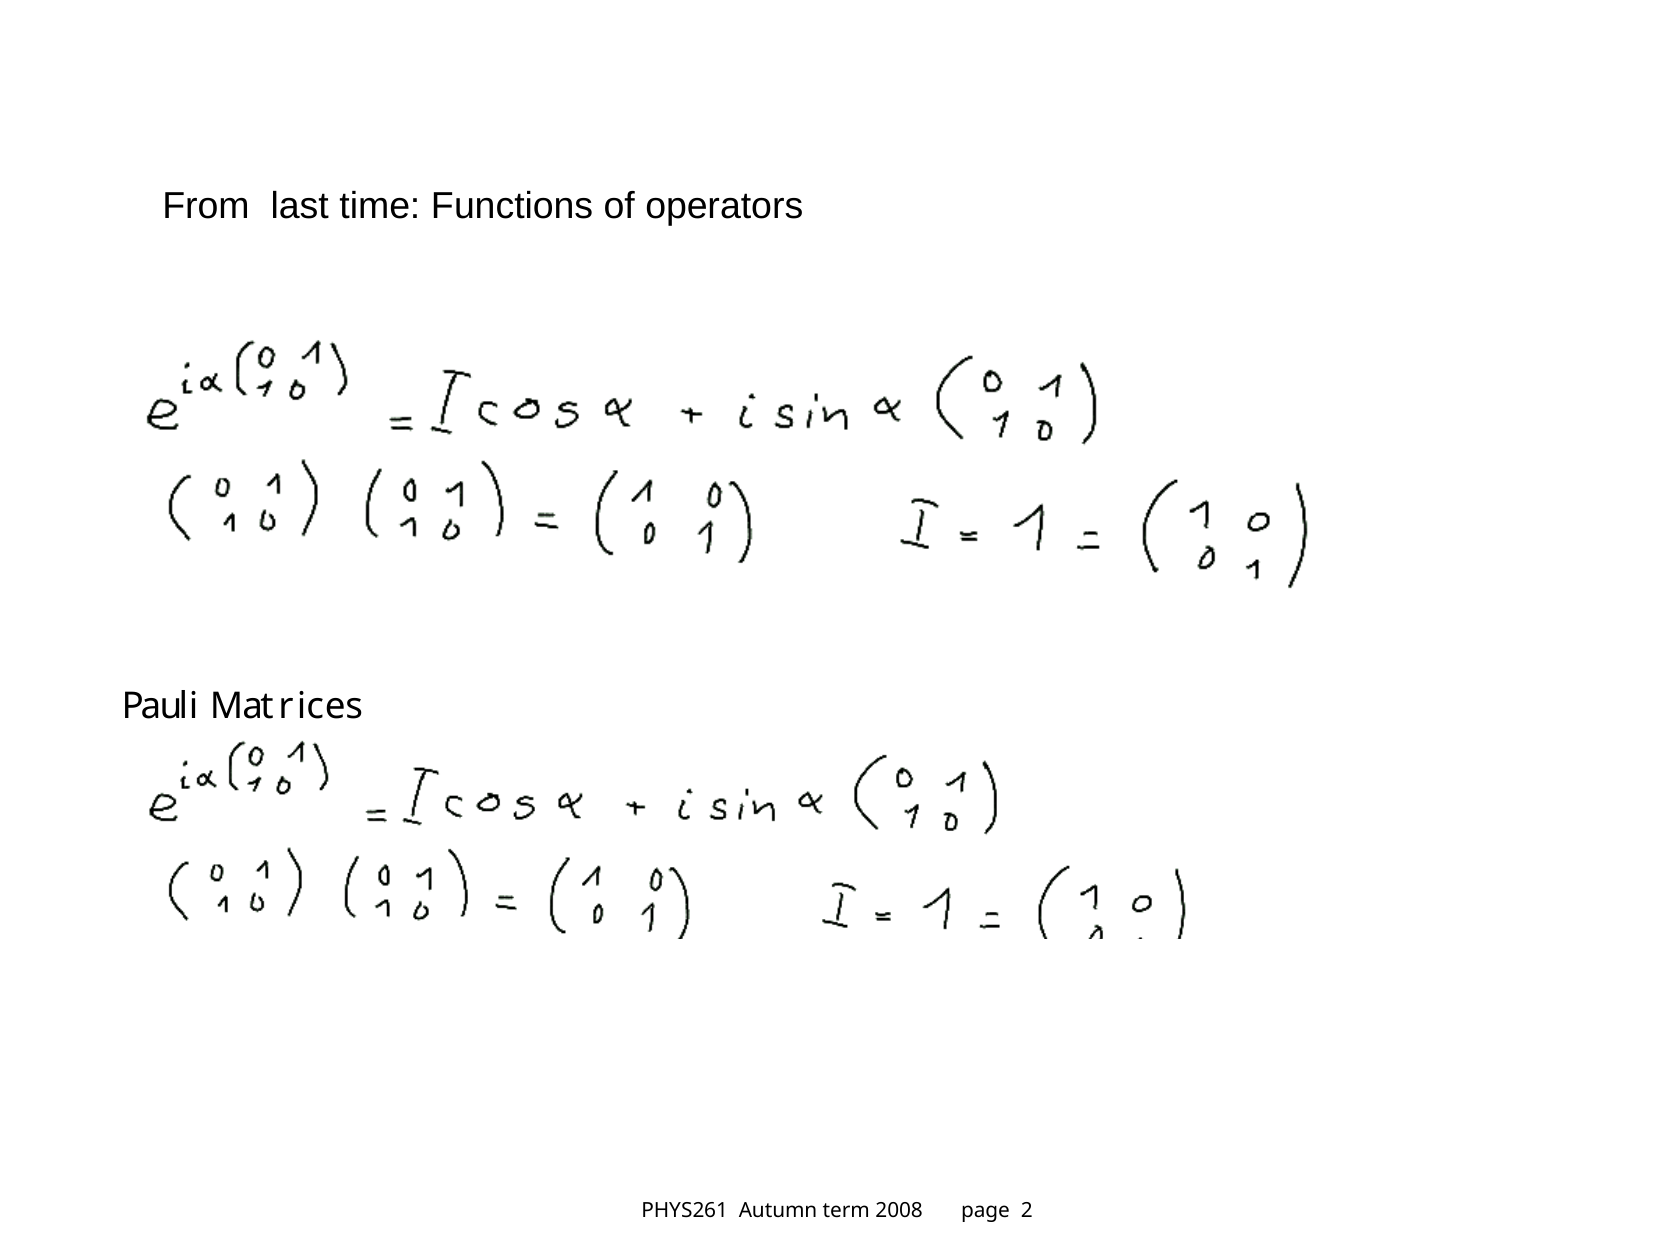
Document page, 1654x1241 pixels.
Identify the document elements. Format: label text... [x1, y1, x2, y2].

chart [119, 678, 1596, 939]
picture [113, 328, 1373, 643]
text_box From last time: Functions of operators [147, 176, 1312, 328]
